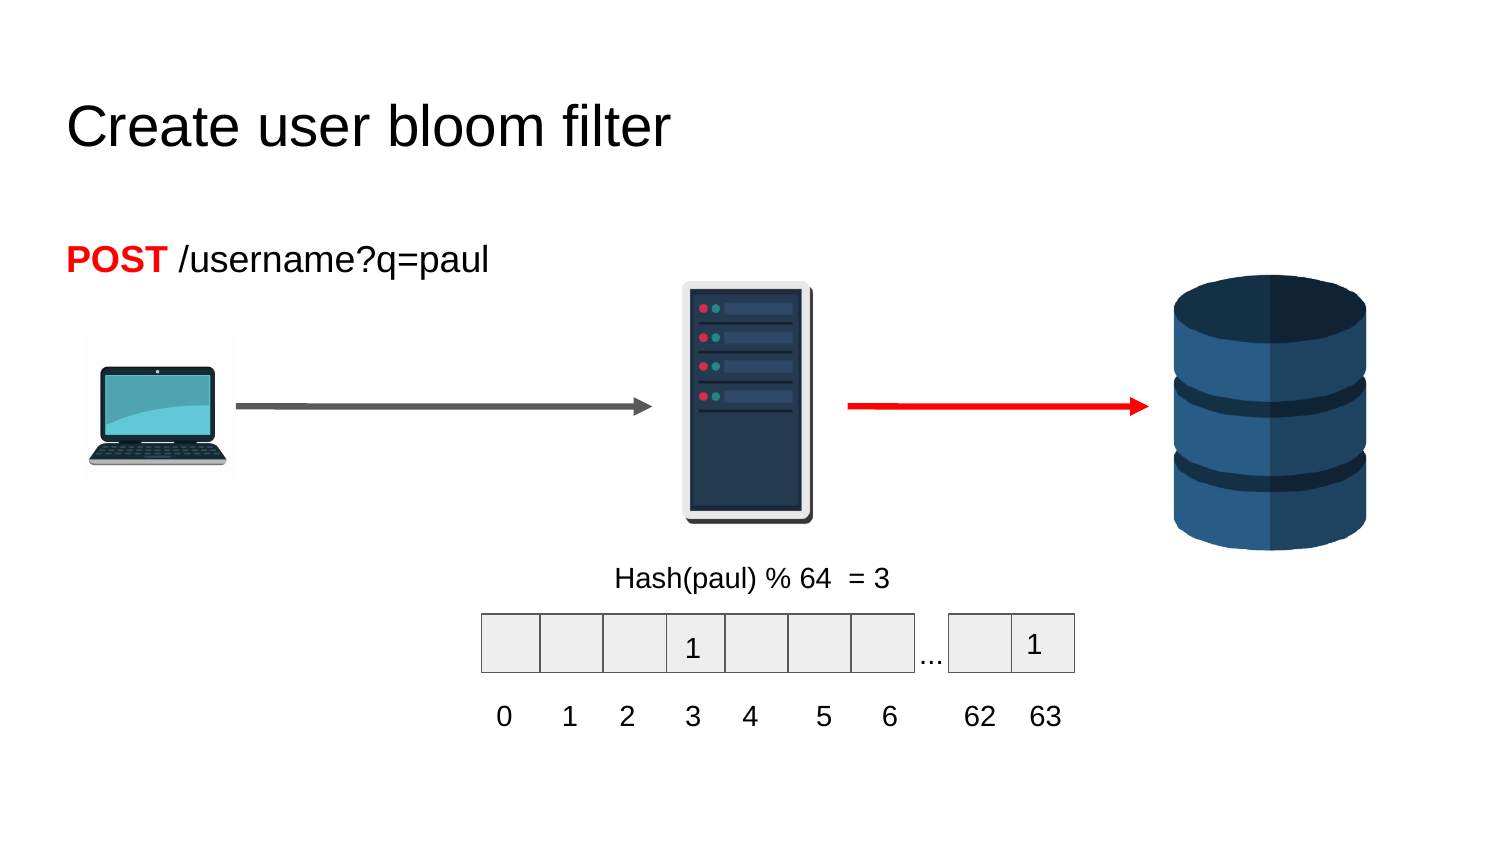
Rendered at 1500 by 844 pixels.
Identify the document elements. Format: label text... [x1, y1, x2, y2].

text_box 1 [669, 614, 722, 646]
picture [84, 330, 236, 483]
text_box 0 1 2 3 4 5 6 62 63 [473, 682, 1120, 728]
picture [1148, 244, 1397, 568]
text_box POST /username?q=paul [51, 219, 545, 314]
text_box [481, 613, 915, 673]
text_box 1 [1011, 613, 1075, 673]
text_box ... [904, 620, 1002, 667]
text_box Hash(paul) % 64 = 3 [599, 544, 965, 603]
text_box [948, 613, 1011, 673]
title Create user bloom filter [51, 72, 1096, 167]
picture [652, 250, 848, 544]
